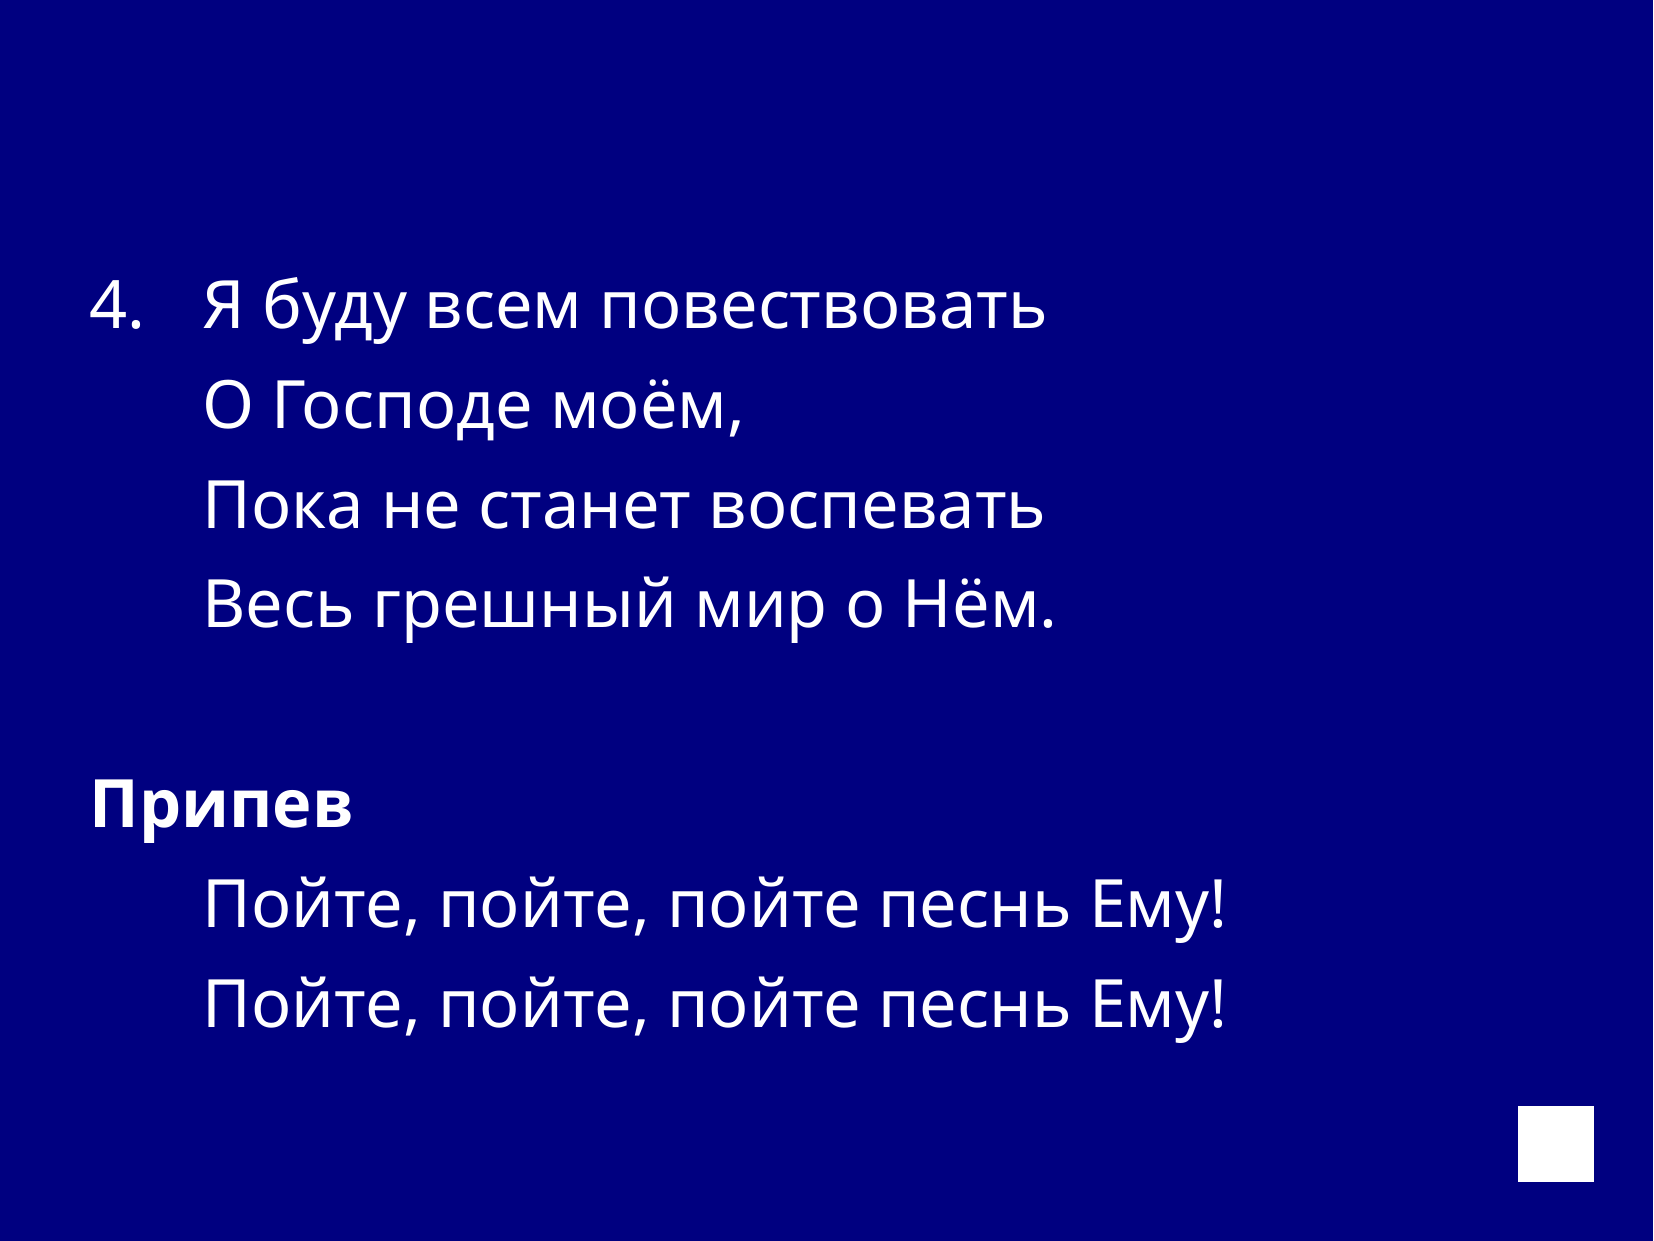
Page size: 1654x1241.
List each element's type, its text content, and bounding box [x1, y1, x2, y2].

text_box 4. Я буду всем повествовать О Господе моём, Пока не станет воспевать Весь грешный мир о Нём. Припев Пойте, пойте, пойте песнь Ему! Пойте, пойте, пойте песнь Ему! [75, 150, 1576, 1163]
text_box [1518, 1106, 1594, 1182]
